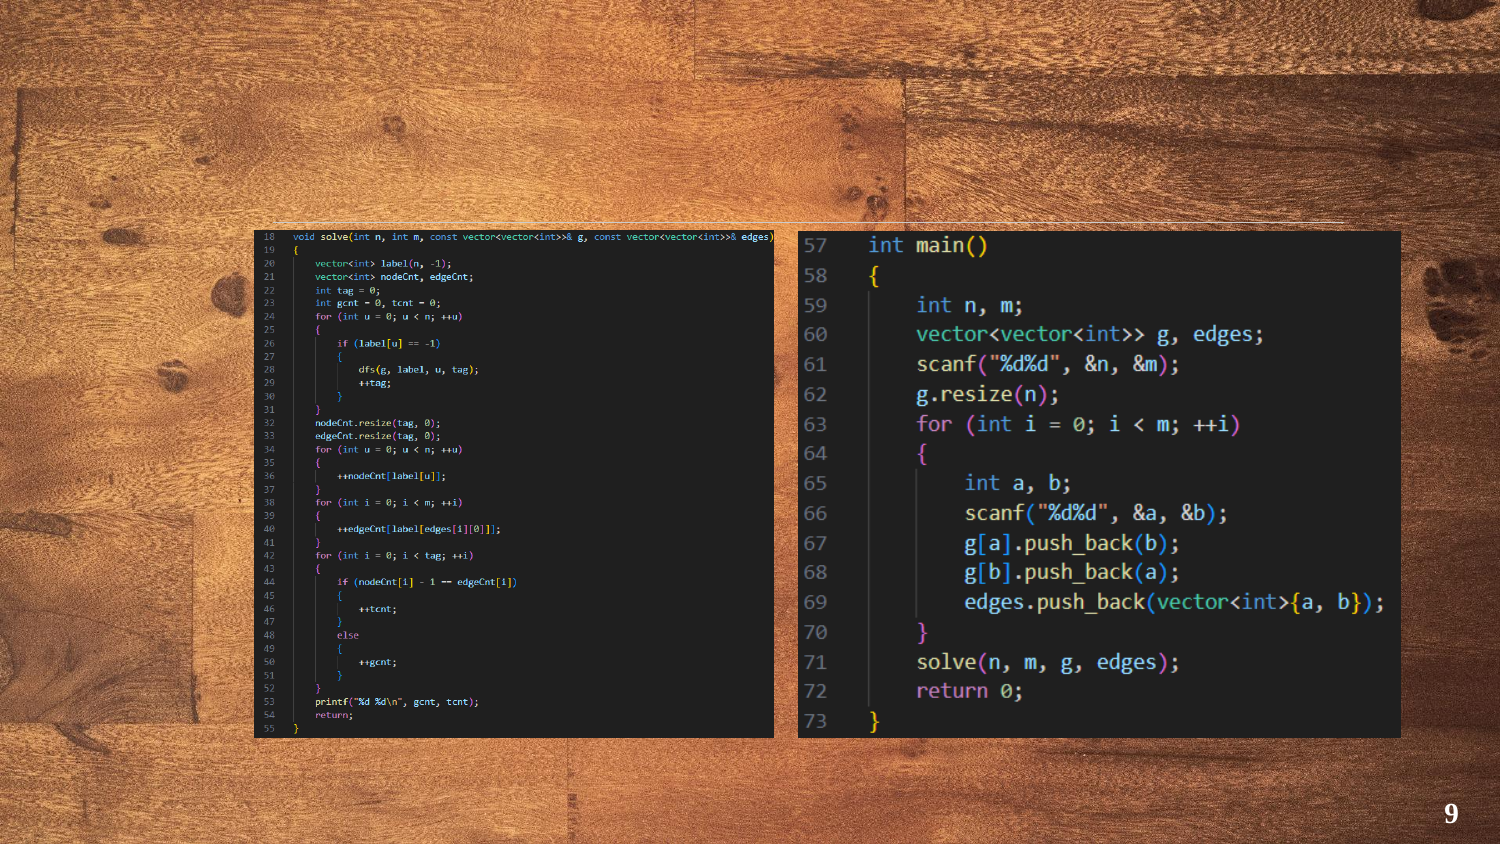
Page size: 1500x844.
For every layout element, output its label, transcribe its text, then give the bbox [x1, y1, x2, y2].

title 範例程式 [255, 117, 1341, 233]
picture [798, 231, 1401, 738]
picture [254, 230, 774, 738]
slide_number 9 [1429, 779, 1500, 844]
